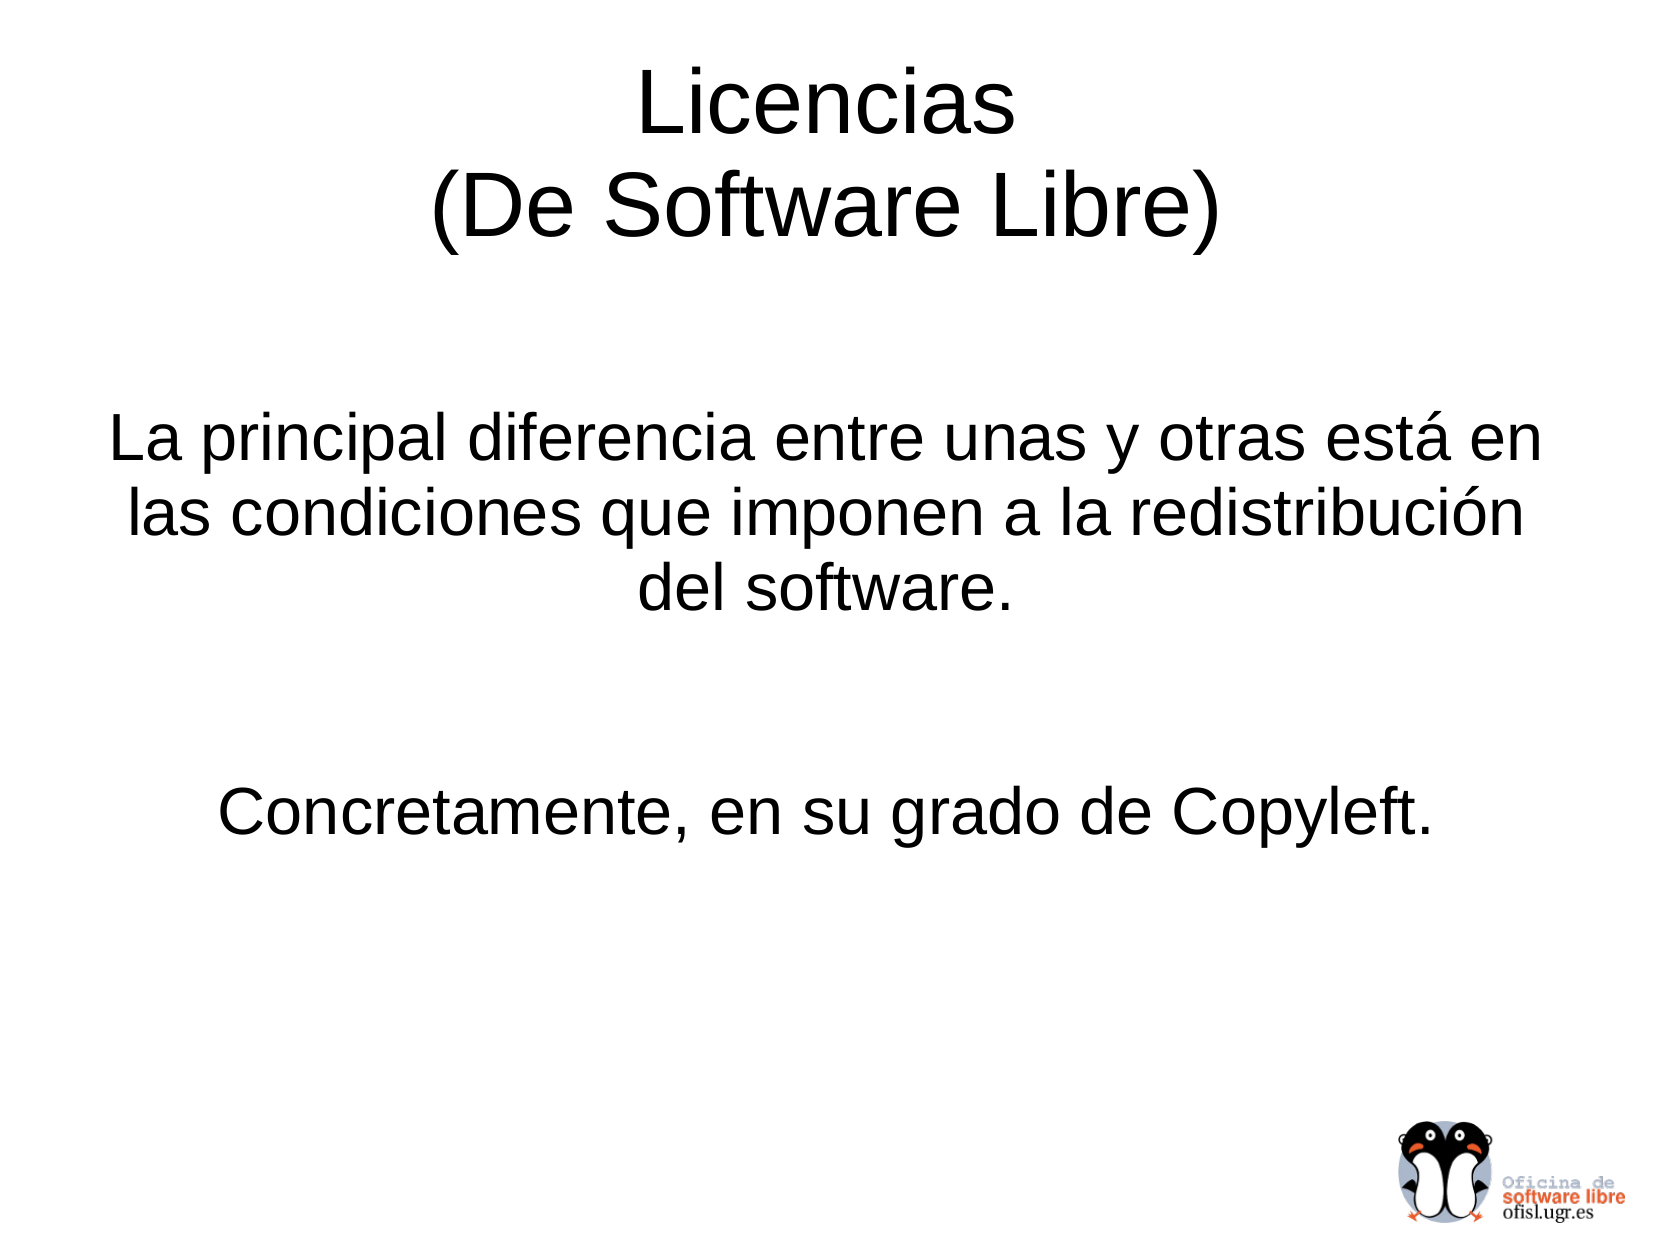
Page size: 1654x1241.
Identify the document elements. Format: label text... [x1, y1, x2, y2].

subtitle La principal diferencia entre unas y otras está en las condiciones que imponen a la redistribución del software. Concretamente, en su grado de Copyleft. [82, 297, 1571, 1102]
title Licencias (De Software Libre) [82, 50, 1571, 256]
picture [1398, 1121, 1625, 1223]
